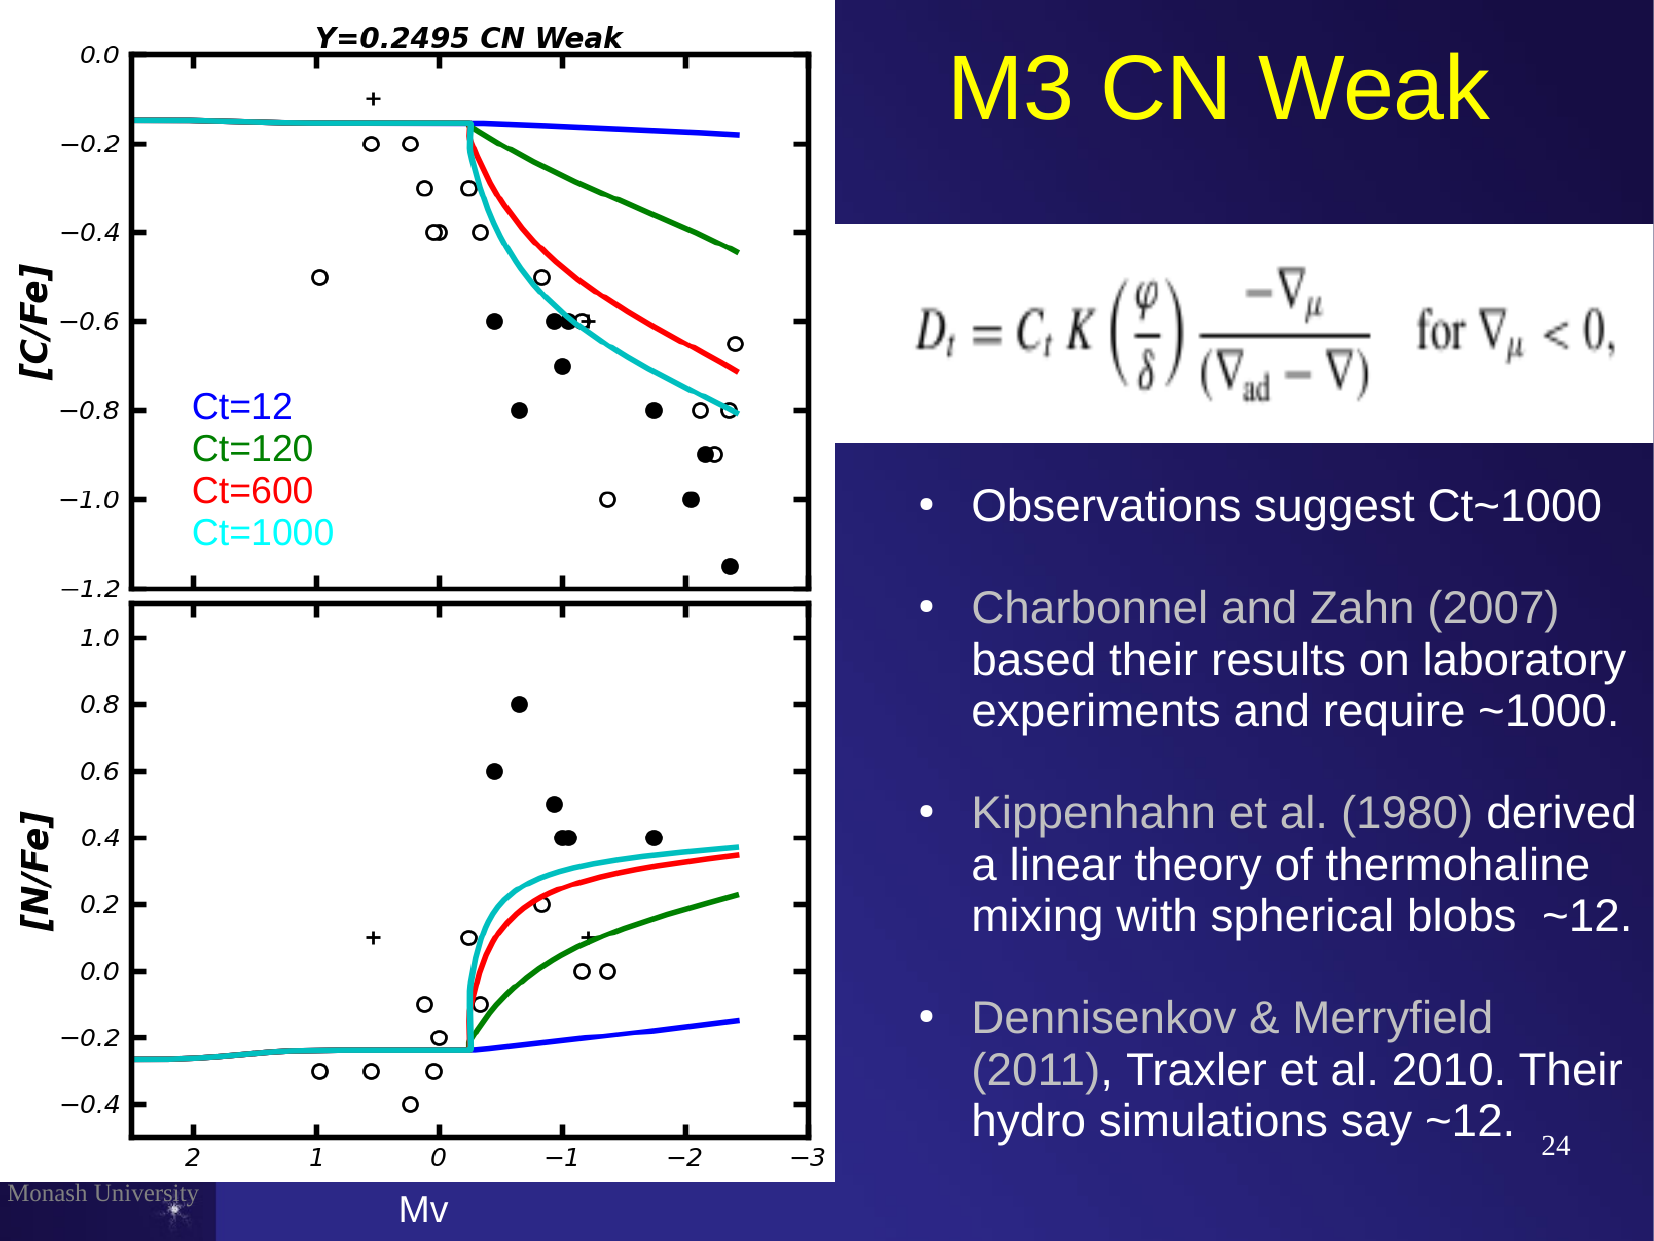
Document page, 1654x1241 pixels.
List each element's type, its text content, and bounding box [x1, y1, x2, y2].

text_box Mv [383, 1181, 473, 1238]
text_box Ct=12 Ct=120 Ct=600 Ct=1000 [177, 378, 355, 562]
text_box Observations suggest Ct~1000 Charbonnel and Zahn (2007) based their results on laboratory experiments and require ~1000. Kippenhahn et al. (1980) derived a linear theory of thermohaline mixing with spherical blobs ~12. Dennisenkov & Merryfield (2011), Traxler et al. 2010. Their hydro simulations say ~12. [885, 472, 1654, 1205]
picture [0, 0, 1654, 1241]
text_box M3 CN Weak [856, 29, 1625, 147]
